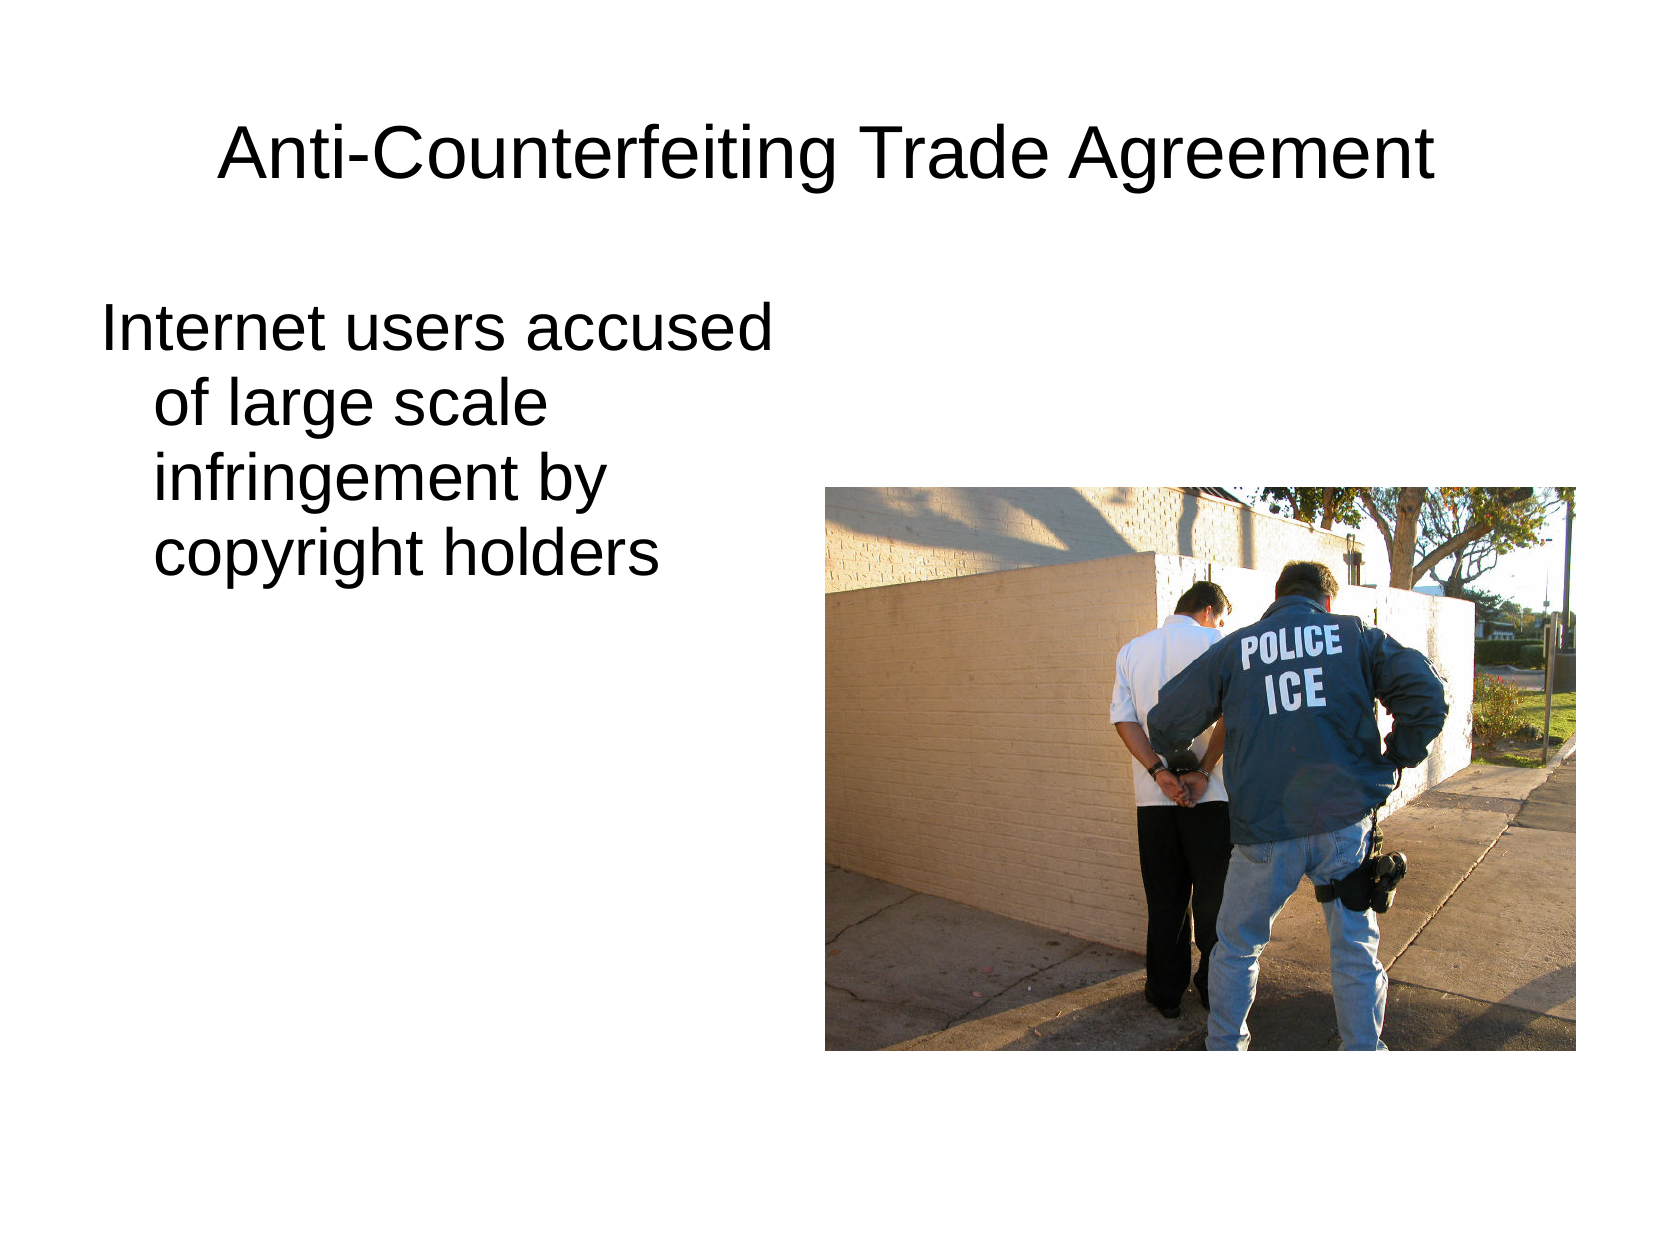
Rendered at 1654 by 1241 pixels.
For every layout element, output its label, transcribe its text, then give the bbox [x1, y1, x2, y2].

list Internet users accused of large scale infringement by copyright holders [82, 290, 809, 1109]
title Anti-Counterfeiting Trade Agreement [82, 49, 1571, 257]
picture [825, 487, 1576, 1051]
